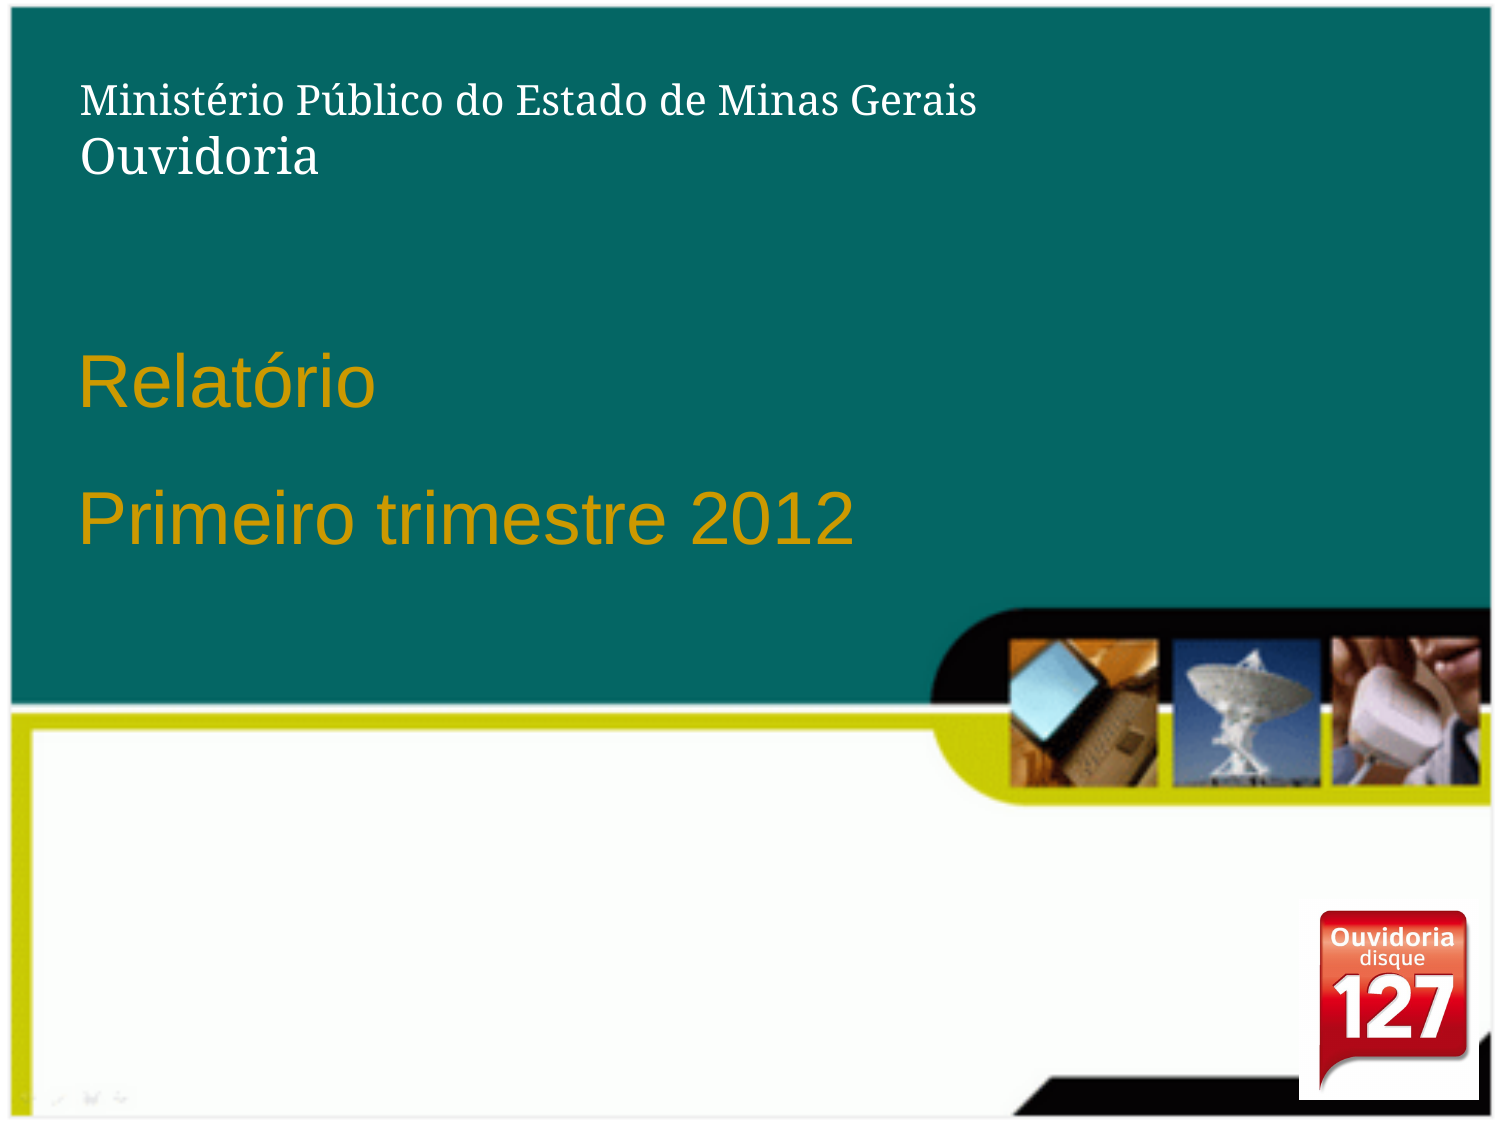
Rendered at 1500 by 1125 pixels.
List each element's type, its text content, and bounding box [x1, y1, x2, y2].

text_box Ministério Público do Estado de Minas Gerais Ouvidoria [64, 66, 1471, 252]
picture [0, 0, 1500, 1125]
text_box Relatório Primeiro trimestre 2012 [62, 324, 1476, 568]
chart [1299, 900, 1479, 1101]
